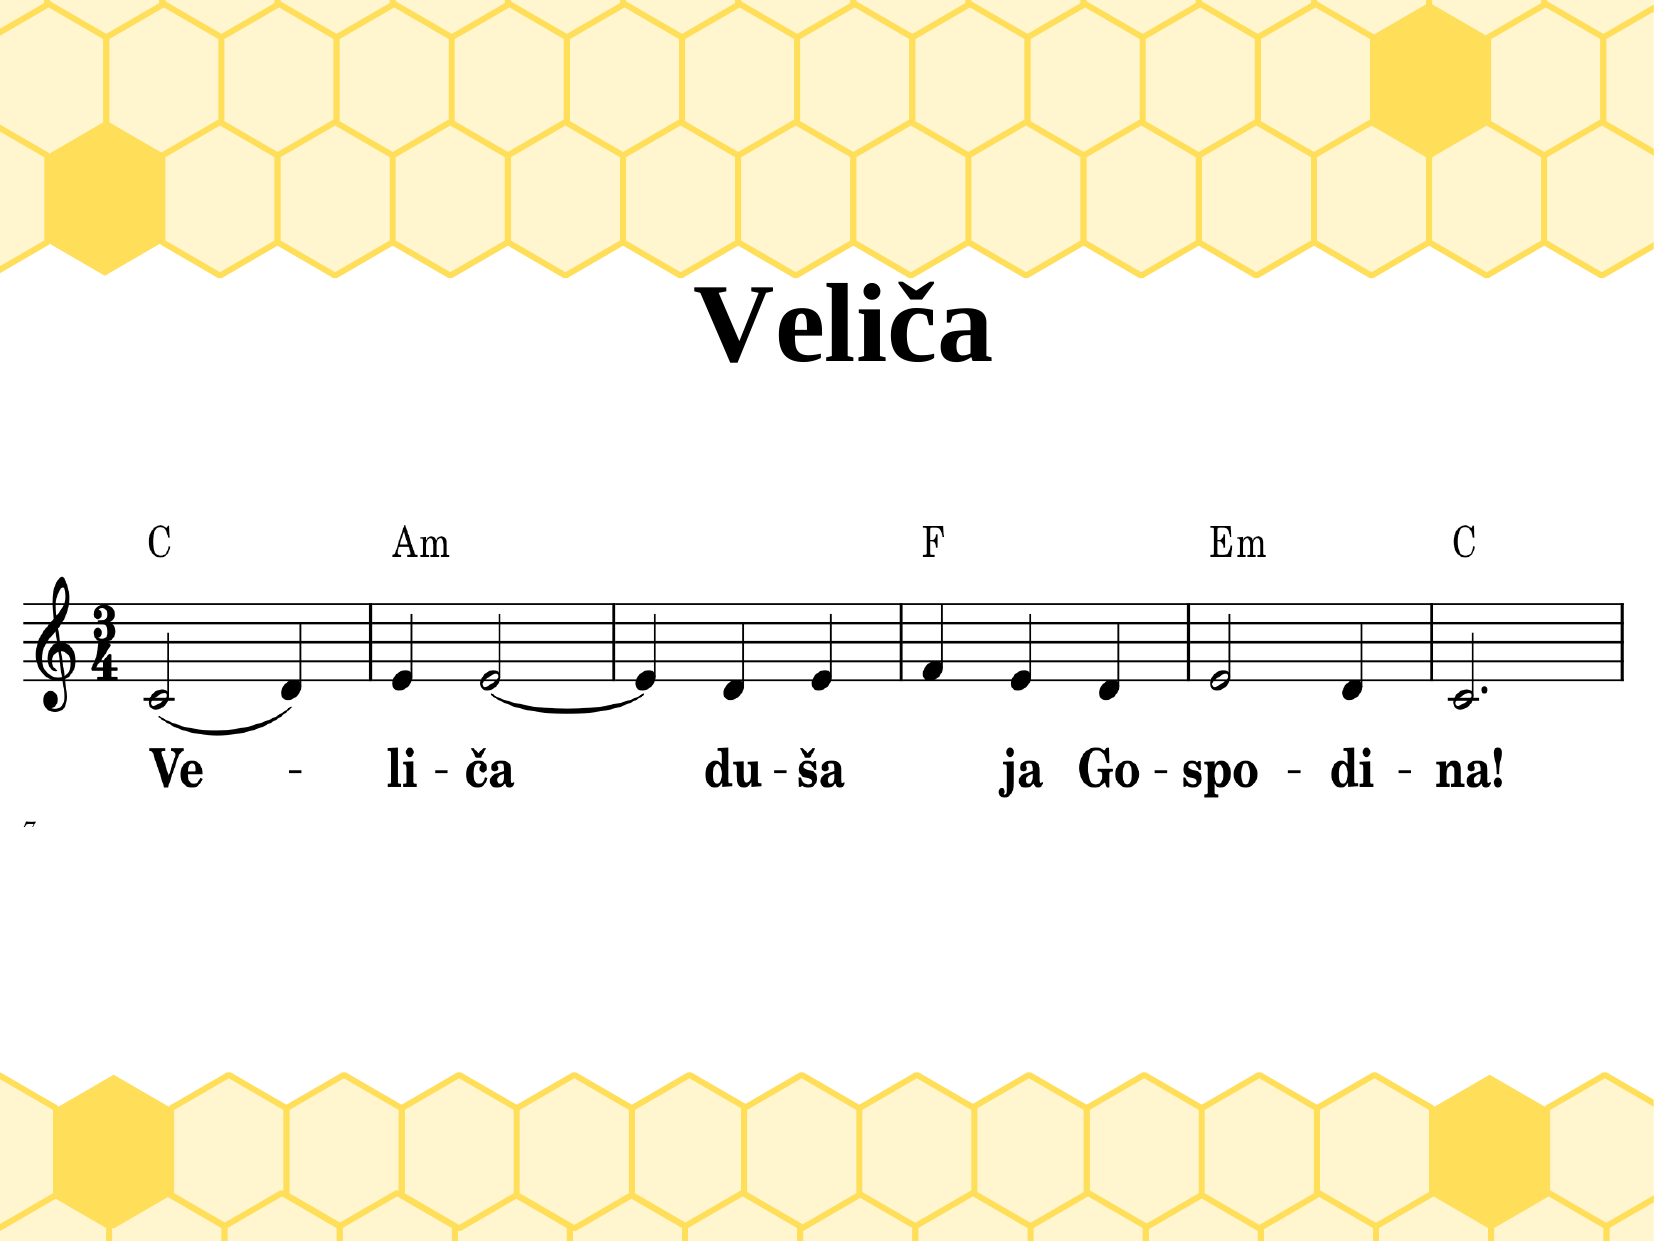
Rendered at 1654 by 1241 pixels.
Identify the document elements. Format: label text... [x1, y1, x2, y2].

text_box Veliča [88, 236, 1599, 392]
picture [22, 501, 1636, 827]
